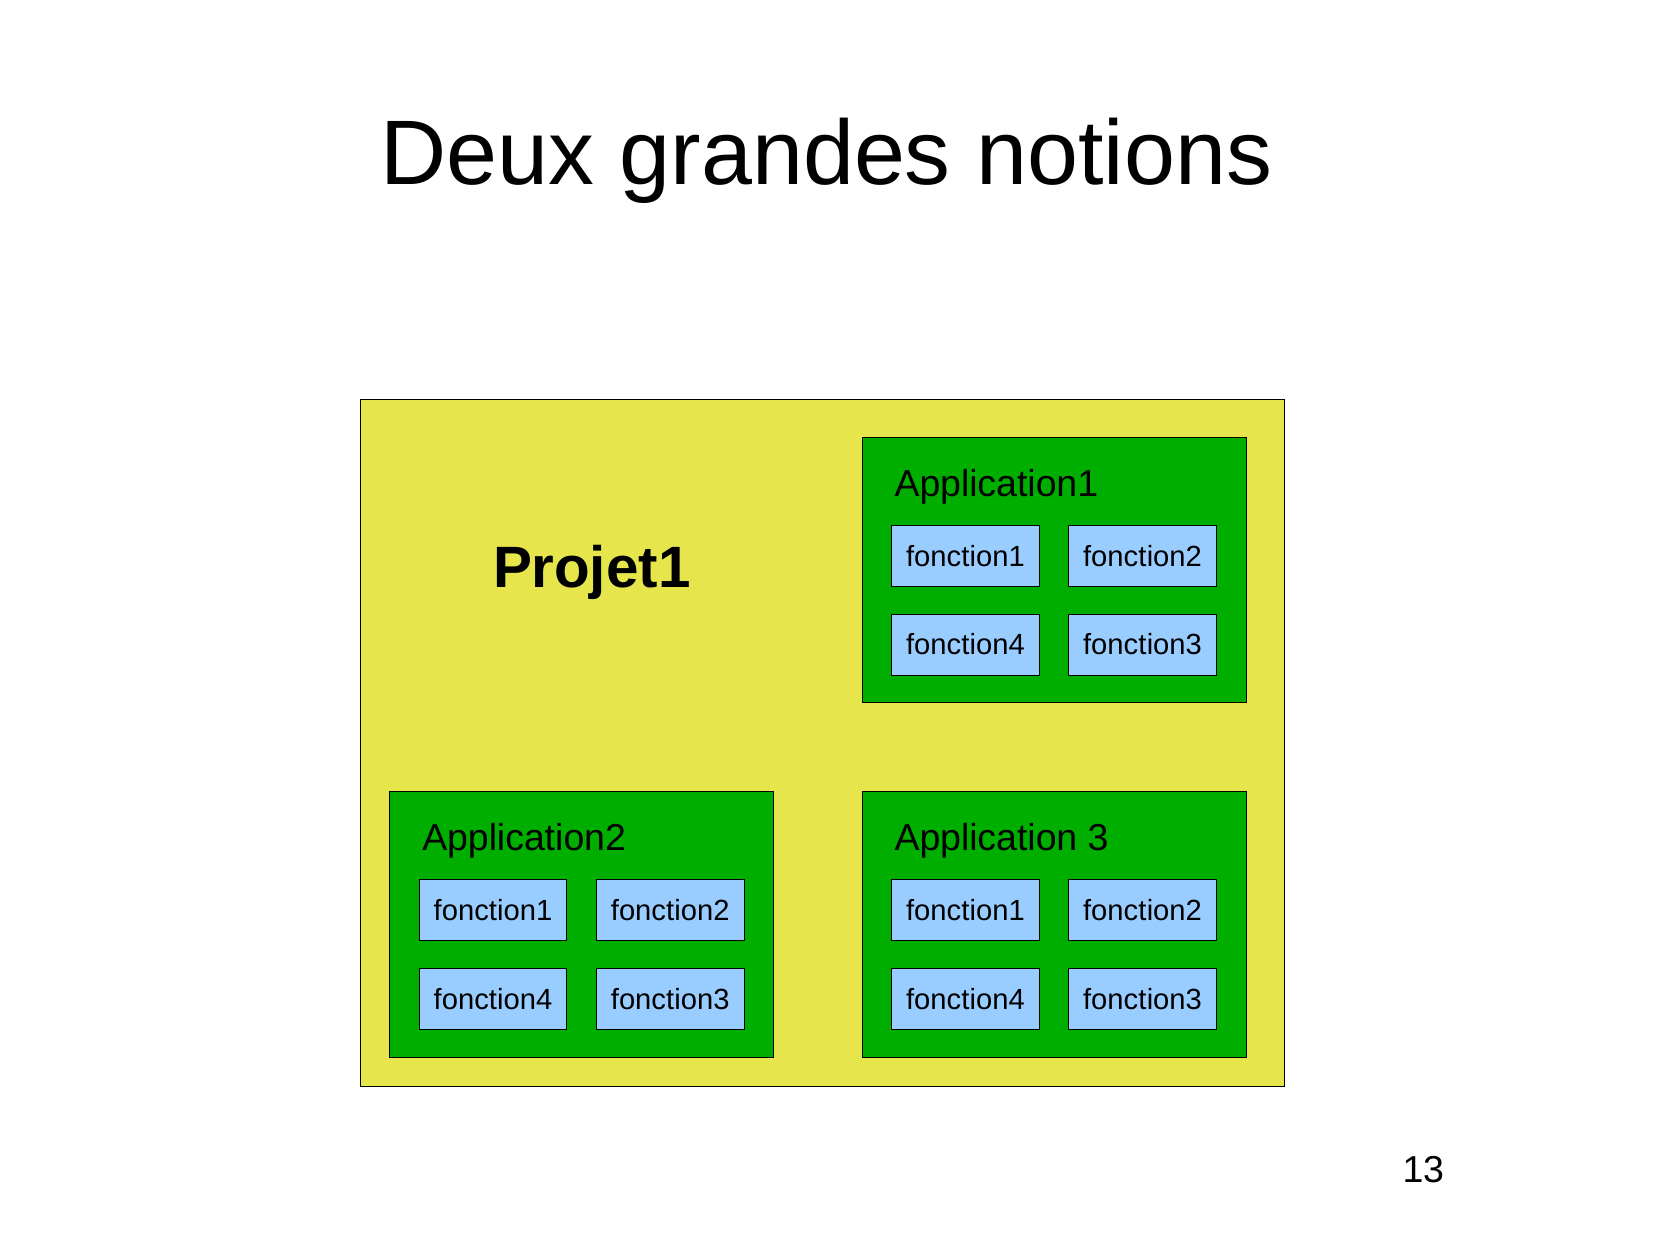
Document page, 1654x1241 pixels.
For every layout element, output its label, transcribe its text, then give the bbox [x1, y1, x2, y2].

text_box fonction2 [596, 879, 745, 941]
text_box [360, 399, 1285, 1087]
text_box fonction4 [891, 968, 1040, 1030]
text_box fonction3 [1068, 968, 1217, 1030]
text_box Application2 [407, 809, 641, 866]
title Deux grandes notions [82, 49, 1571, 257]
text_box fonction4 [891, 614, 1040, 676]
text_box fonction3 [1068, 614, 1217, 676]
text_box fonction2 [1068, 879, 1217, 941]
text_box fonction4 [419, 968, 567, 1030]
text_box Application 3 [879, 809, 1124, 866]
text_box fonction1 [891, 525, 1040, 587]
text_box fonction1 [891, 879, 1040, 941]
text_box Projet1 [478, 527, 706, 610]
text_box Application1 [879, 454, 1114, 512]
text_box fonction1 [419, 879, 567, 941]
text_box fonction3 [596, 968, 745, 1030]
text_box fonction2 [1068, 525, 1217, 587]
